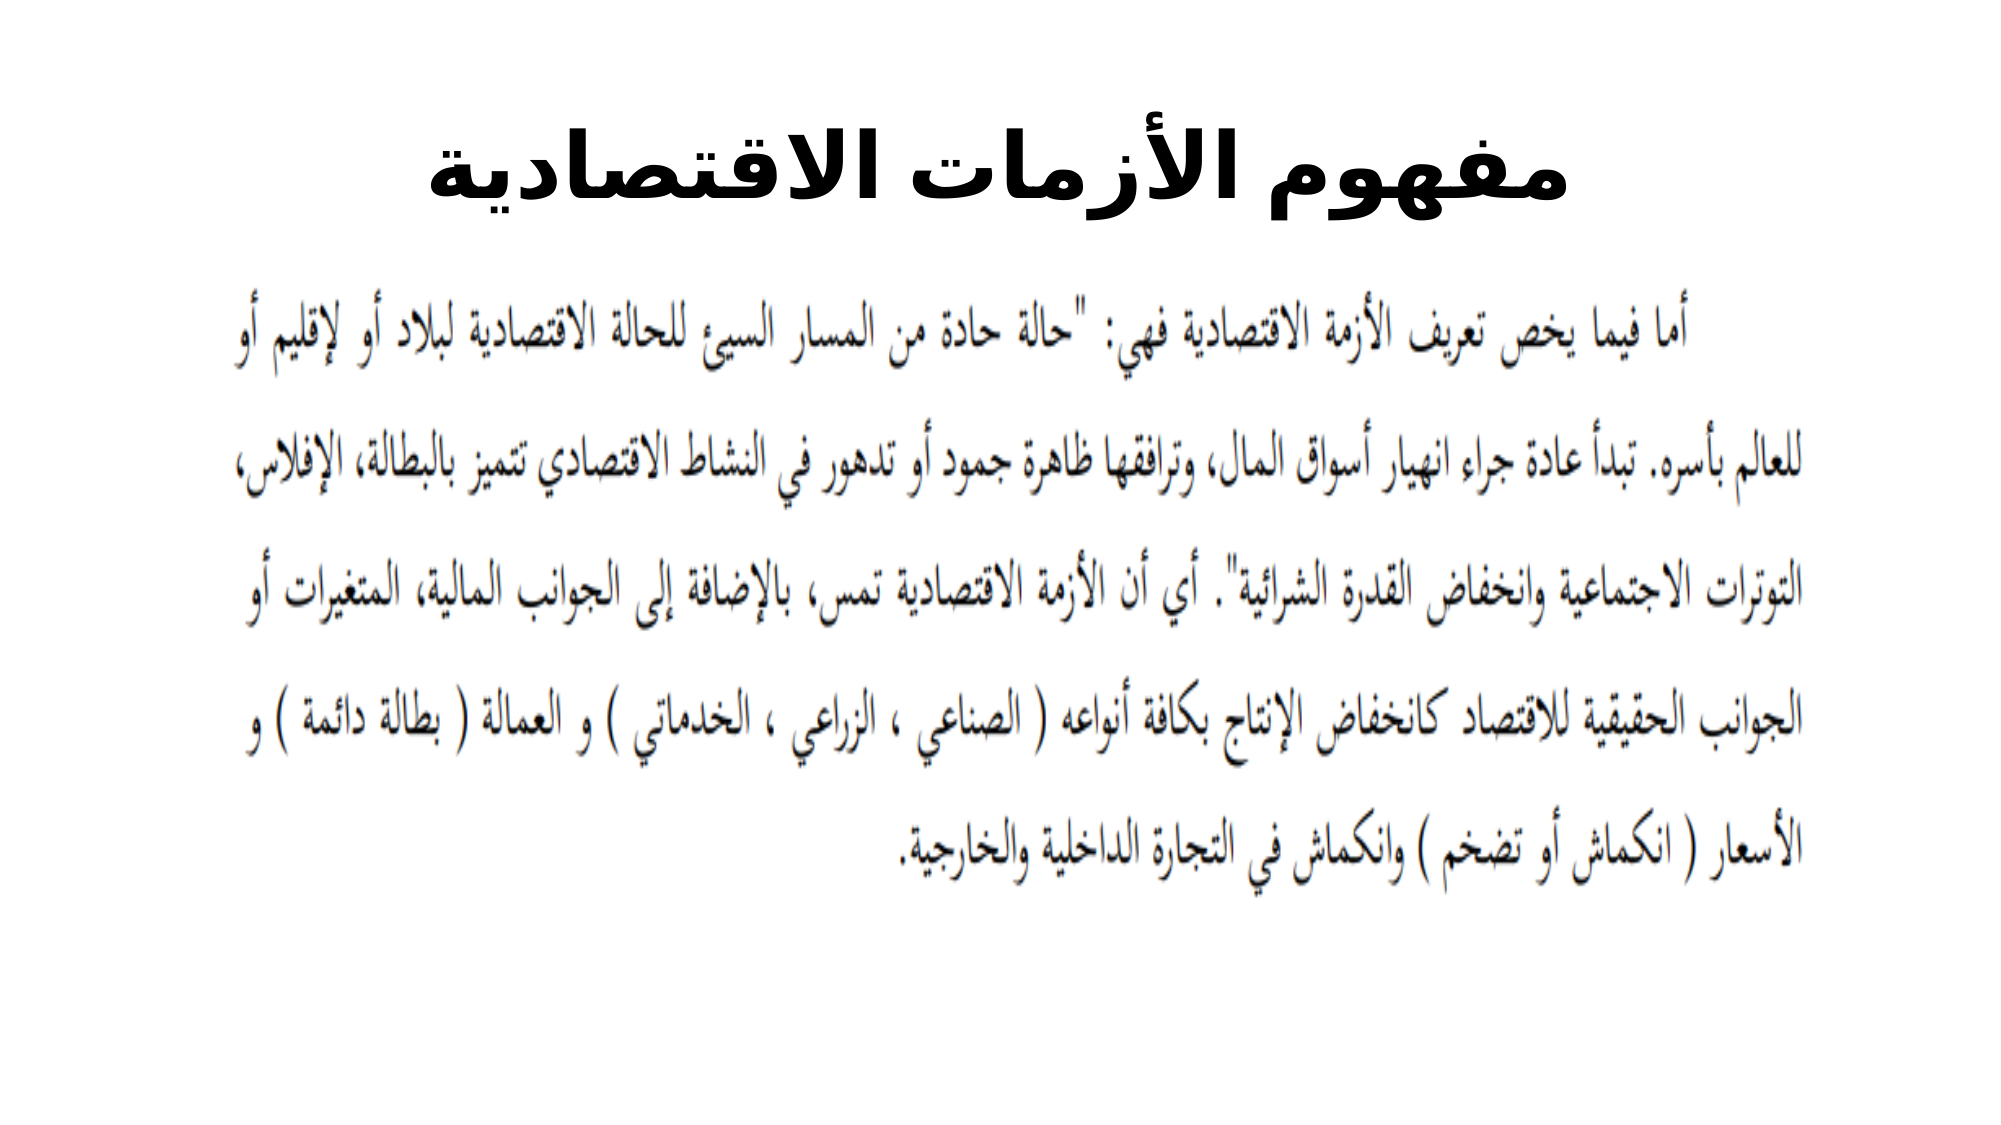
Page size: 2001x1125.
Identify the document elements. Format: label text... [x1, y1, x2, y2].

title مفهوم الأزمات الاقتصادية [137, 59, 1863, 278]
picture [202, 258, 1825, 941]
